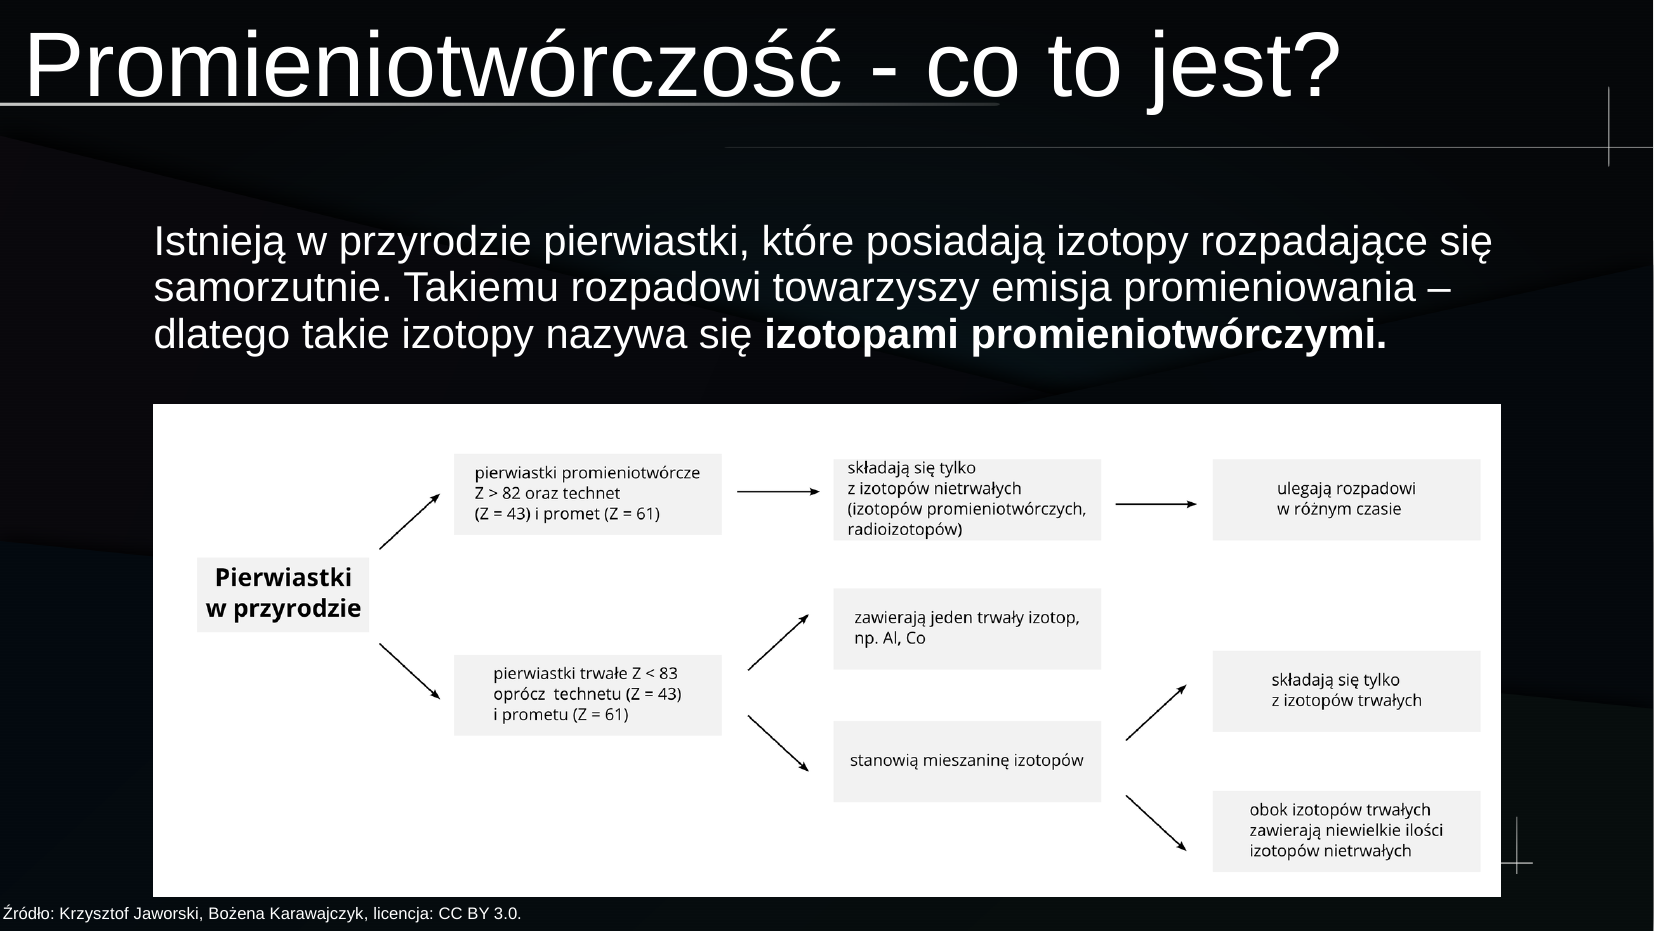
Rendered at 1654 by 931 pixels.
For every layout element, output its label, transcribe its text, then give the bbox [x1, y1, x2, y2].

list Istnieją w przyrodzie pierwiastki, które posiadają izotopy rozpadające się samorzutnie. Takiemu rozpadowi towarzyszy emisja promieniowania – dlatego takie izotopy nazywa się izotopami promieniotwórczymi. [82, 217, 1571, 758]
title Promieniotwórczość - co to jest? [23, 11, 1589, 119]
text_box Źródło: Krzysztof Jaworski, Bożena Karawajczyk, licencja: CC BY 3.0. [0, 896, 815, 931]
picture [0, 0, 1654, 931]
